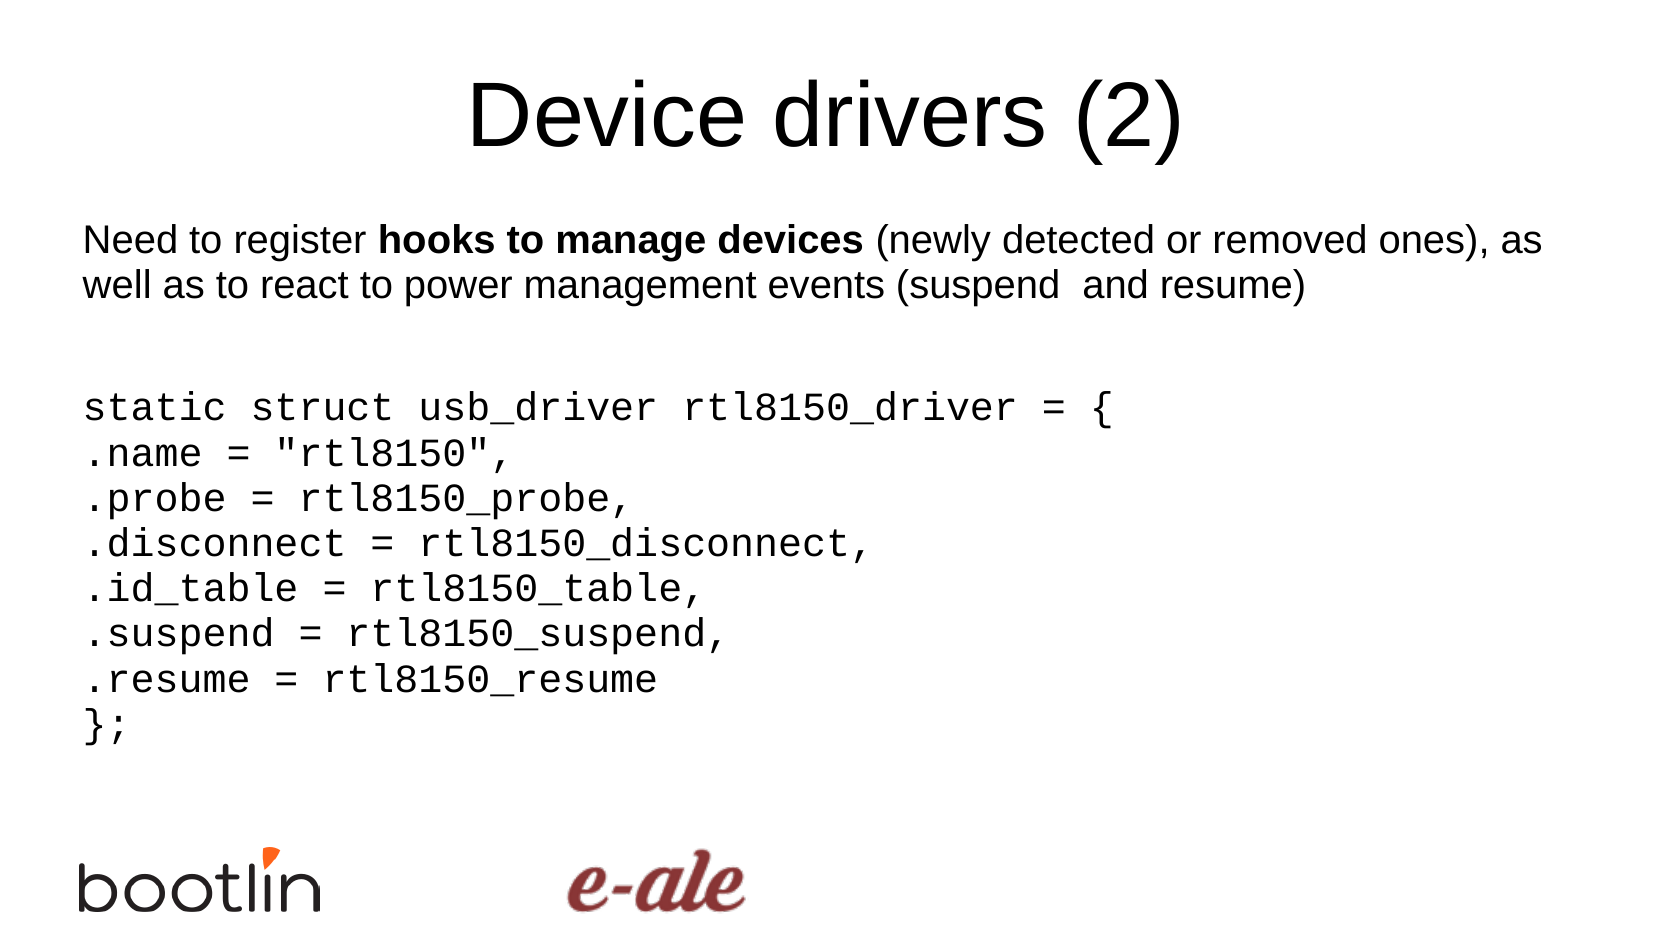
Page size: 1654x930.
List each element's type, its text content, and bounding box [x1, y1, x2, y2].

title Device drivers (2) [82, 37, 1571, 193]
list Need to register hooks to manage devices (newly detected or removed ones), as well as to react to power management events (suspend and resume) static struct usb_driver rtl8150_driver = { .name = "rtl8150", .probe = rtl8150_probe, .disconnect = rtl8150_disconnect, .id_table = rtl8150_table, .suspend = rtl8150_suspend, .resume = rtl8150_resume }; [82, 217, 1571, 757]
picture [565, 847, 749, 915]
picture [79, 847, 320, 912]
